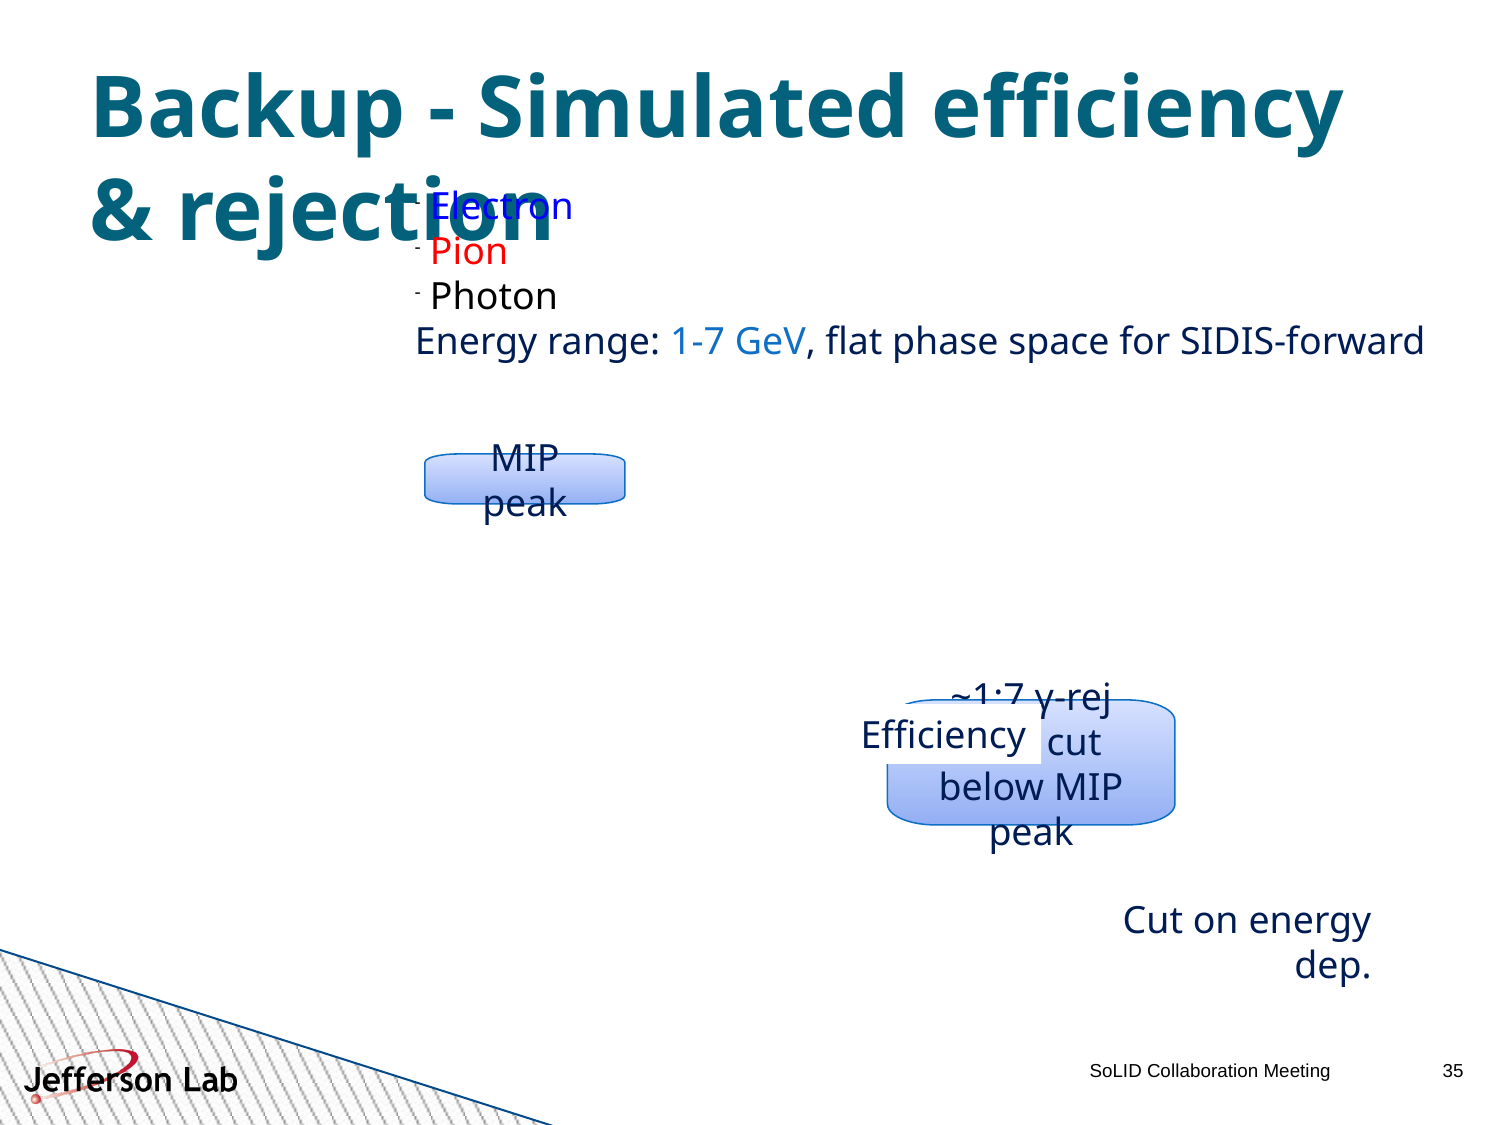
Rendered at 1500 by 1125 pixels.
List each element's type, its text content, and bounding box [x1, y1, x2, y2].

text_box Efficiency [750, 704, 1042, 764]
text_box Backup - Simulated efficiency & rejection [75, 45, 1425, 265]
text_box ~1:7 γ-rej with cut below MIP peak [887, 699, 1175, 825]
picture [0, 952, 543, 1125]
text_box Electron Pion Photon Energy range: 1-7 GeV, flat phase space for SIDIS-forward [400, 174, 1500, 370]
text_box Cut on energy dep. [1023, 888, 1387, 994]
text_box MIP peak [424, 453, 625, 504]
text_box <number> [1418, 1051, 1479, 1111]
text_box SoLID Collaboration Meeting [1074, 1051, 1419, 1112]
